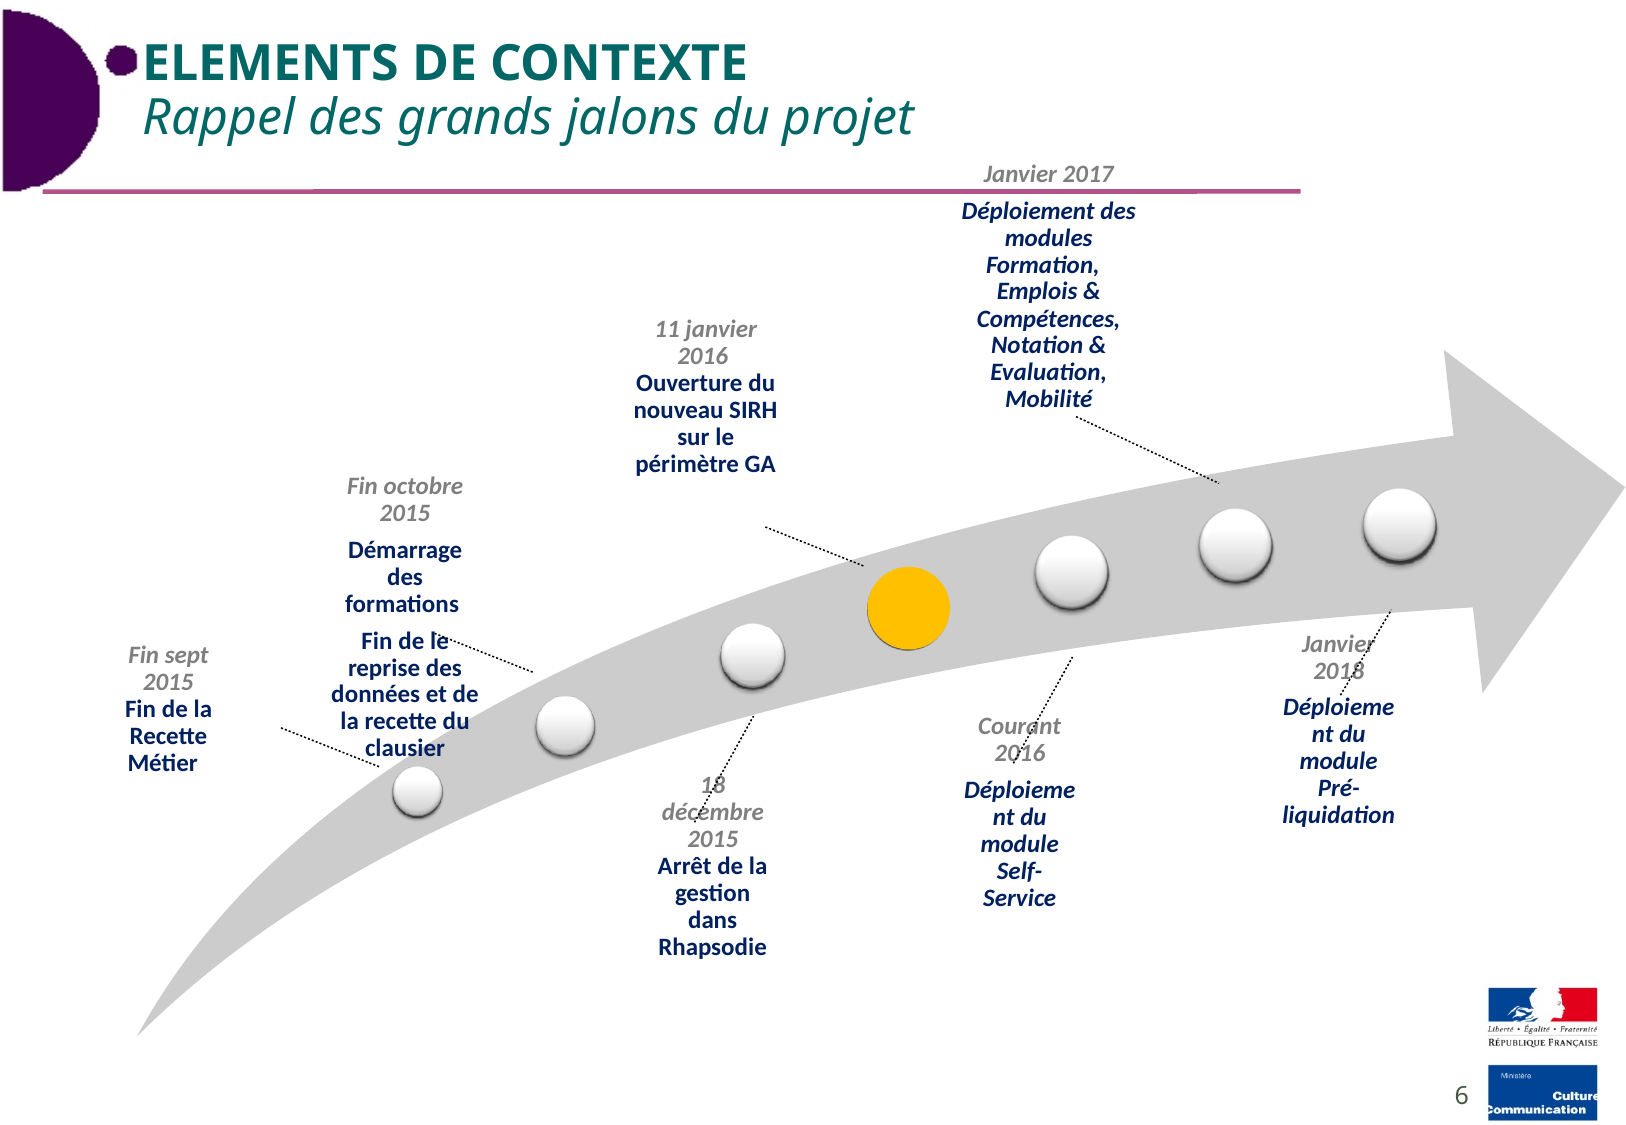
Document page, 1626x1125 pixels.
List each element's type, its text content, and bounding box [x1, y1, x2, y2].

slide_number <numéro> [1105, 1071, 1484, 1120]
picture [1484, 979, 1600, 1125]
text_box Janvier 2017 Déploiement des modules Formation, Emplois & Compétences, Notation & Evaluation, Mobilité [954, 161, 1143, 586]
text_box ELEMENTS DE CONTEXTE Rappel des grands jalons du projet [130, 20, 1581, 162]
text_box [482, 640, 742, 810]
text_box Fin octobre 2015 Démarrage des formations Fin de le reprise des données et de la recette du clausier [328, 473, 482, 813]
picture [0, 0, 161, 204]
text_box Janvier 2018 Déploiement du module Pré-liquidation [1280, 603, 1398, 876]
text_box Courant 2016 Déploiement du module Self-Service [961, 686, 1079, 959]
text_box Fin sept 2015 Fin de la Recette Métier [109, 615, 228, 888]
text_box 11 janvier 2016 Ouverture du nouveau SIRH sur le périmètre GA [629, 316, 782, 718]
text_box [782, 349, 1626, 708]
text_box 18 décembre 2015 Arrêt de la gestion dans Rhapsodie [654, 745, 772, 1018]
text_box [136, 813, 474, 1037]
